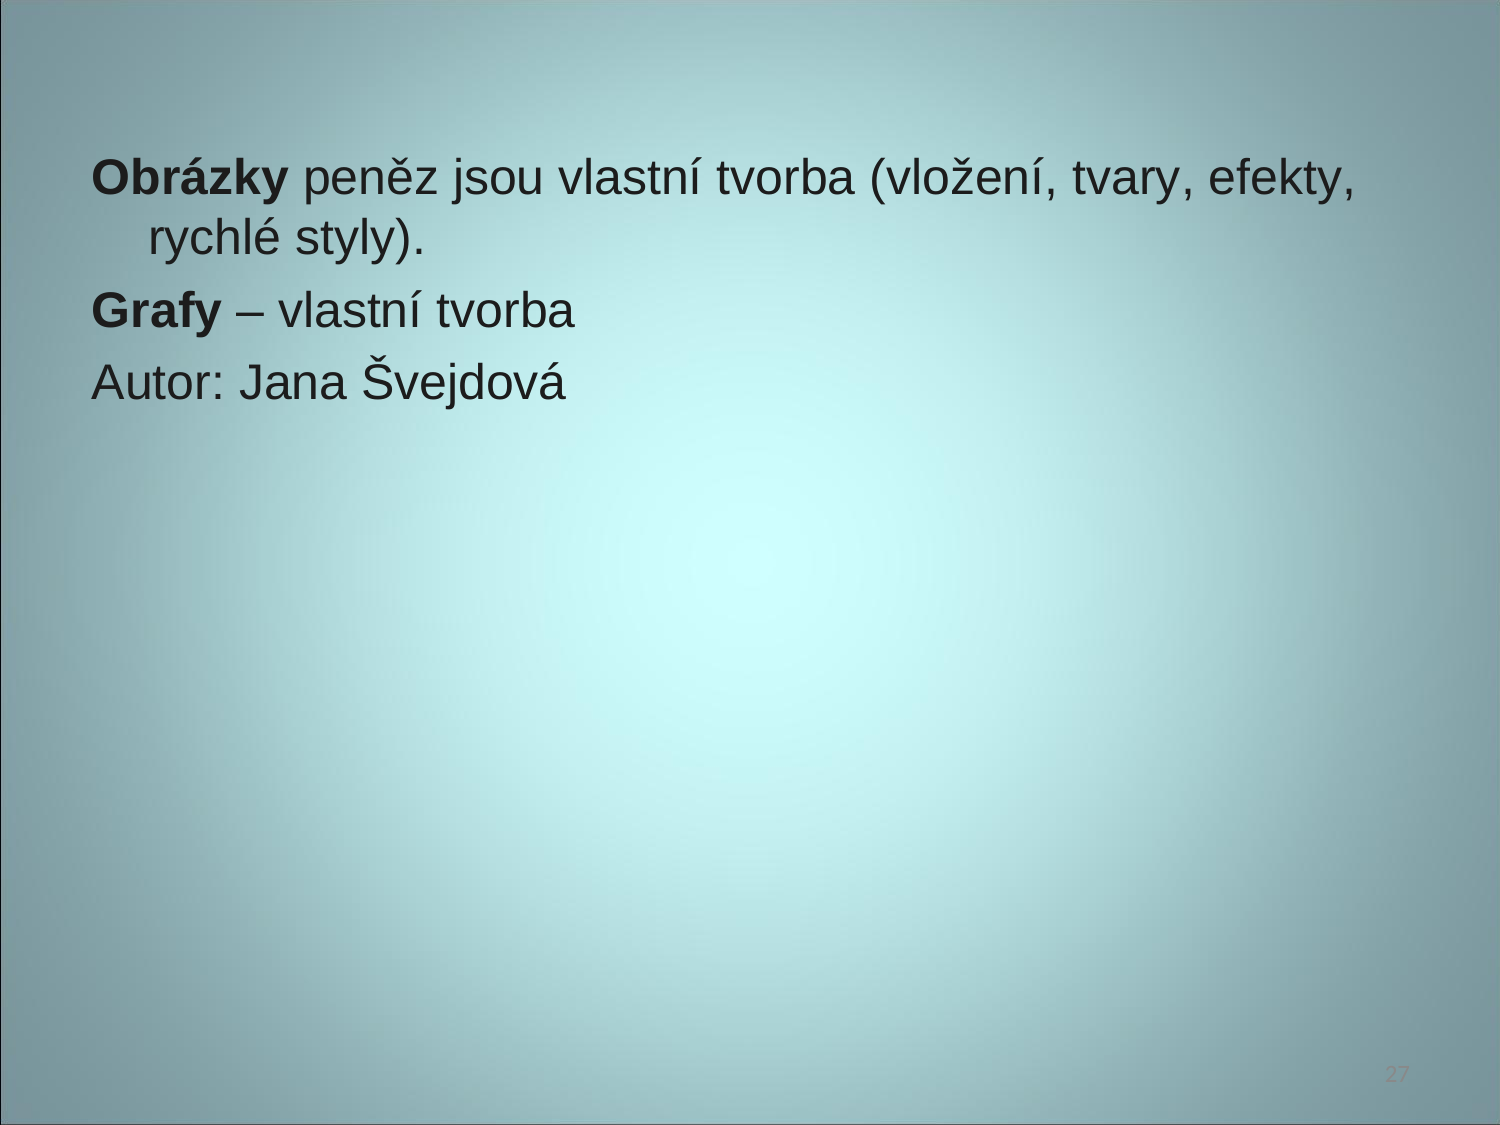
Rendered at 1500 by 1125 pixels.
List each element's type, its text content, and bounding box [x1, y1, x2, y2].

picture [0, 0, 1500, 1125]
list Obrázky peněz jsou vlastní tvorba (vložení, tvary, efekty, rychlé styly). Grafy – vlastní tvorba Autor: Jana Švejdová [76, 137, 1427, 880]
text_box <číslo> [1074, 1042, 1426, 1103]
